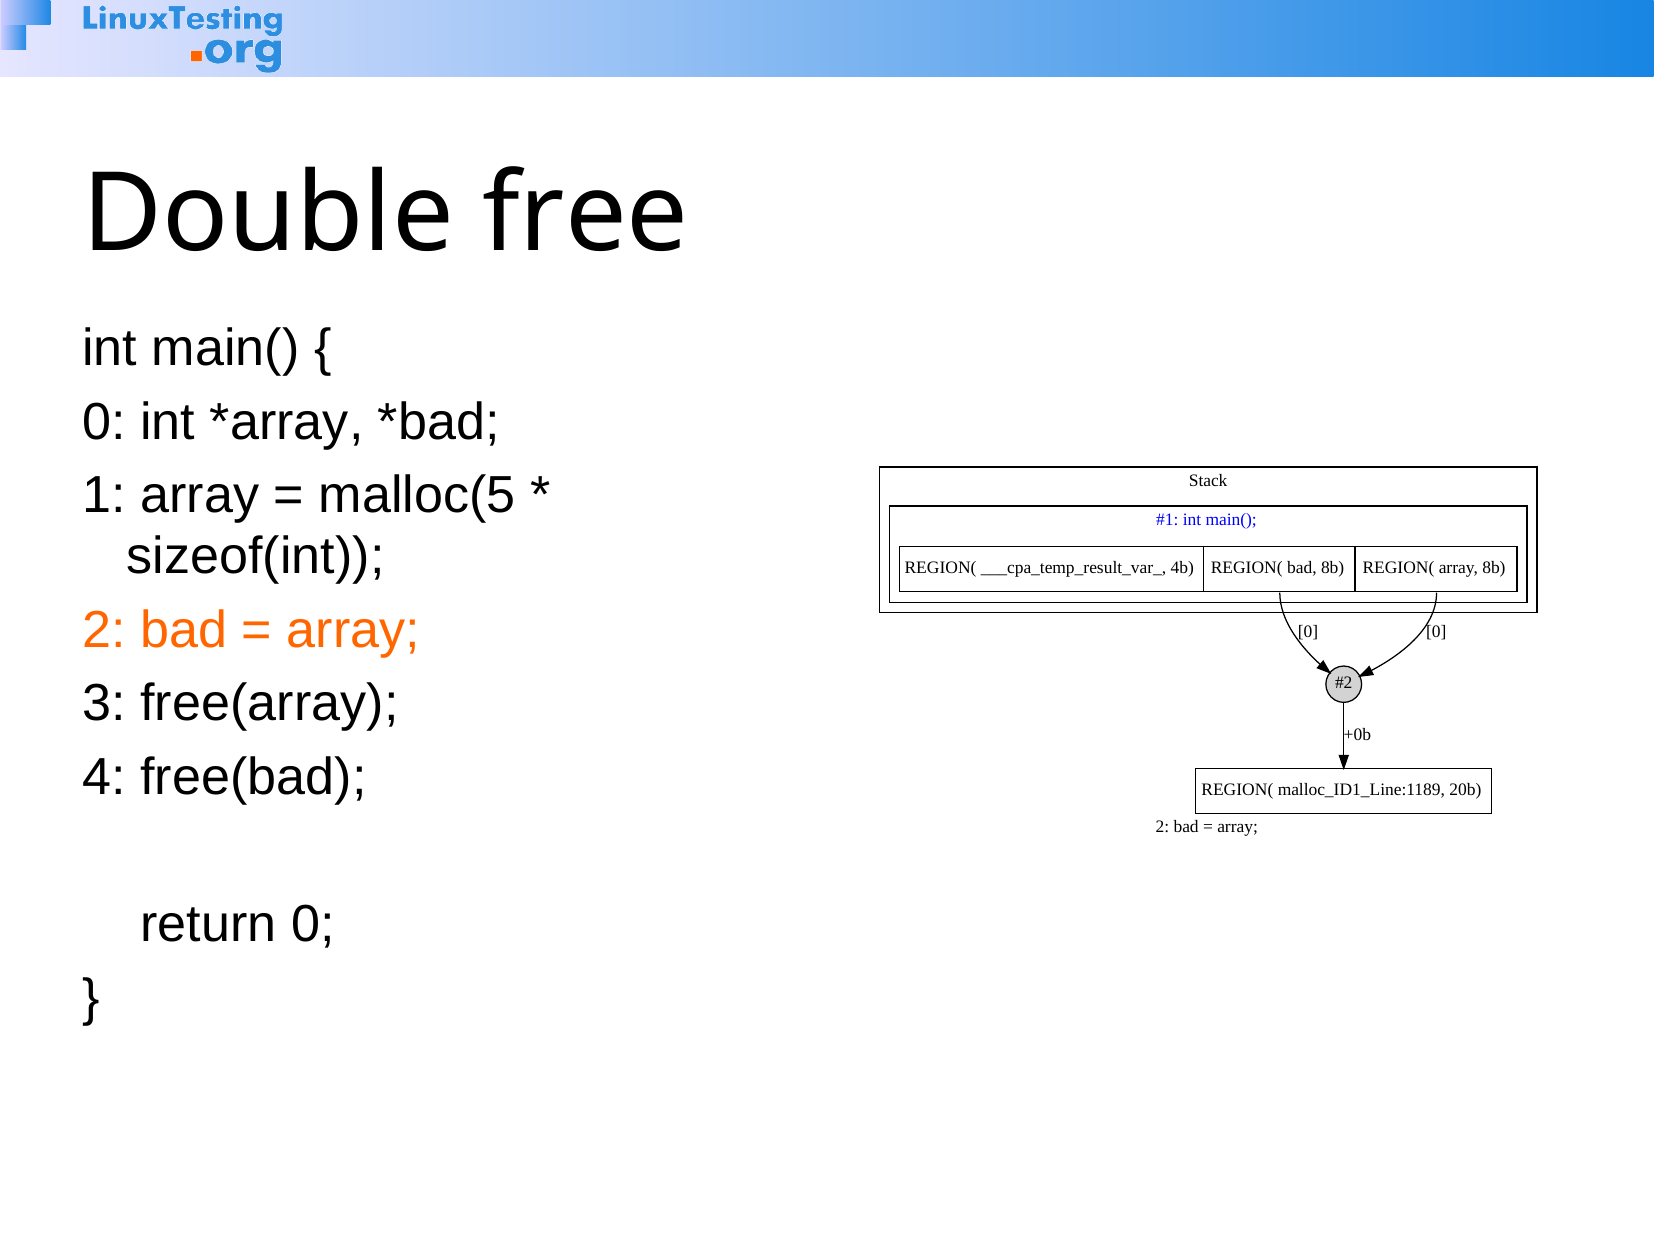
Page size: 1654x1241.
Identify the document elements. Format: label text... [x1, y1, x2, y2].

picture [83, 5, 282, 73]
picture [863, 451, 1553, 848]
title Double free [82, 76, 1571, 336]
list int main() { 0: int *array, *bad; 1: array = malloc(5 * sizeof(int)); 2: bad = array; 3: free(array); 4: free(bad); return 0; } [82, 315, 809, 1036]
